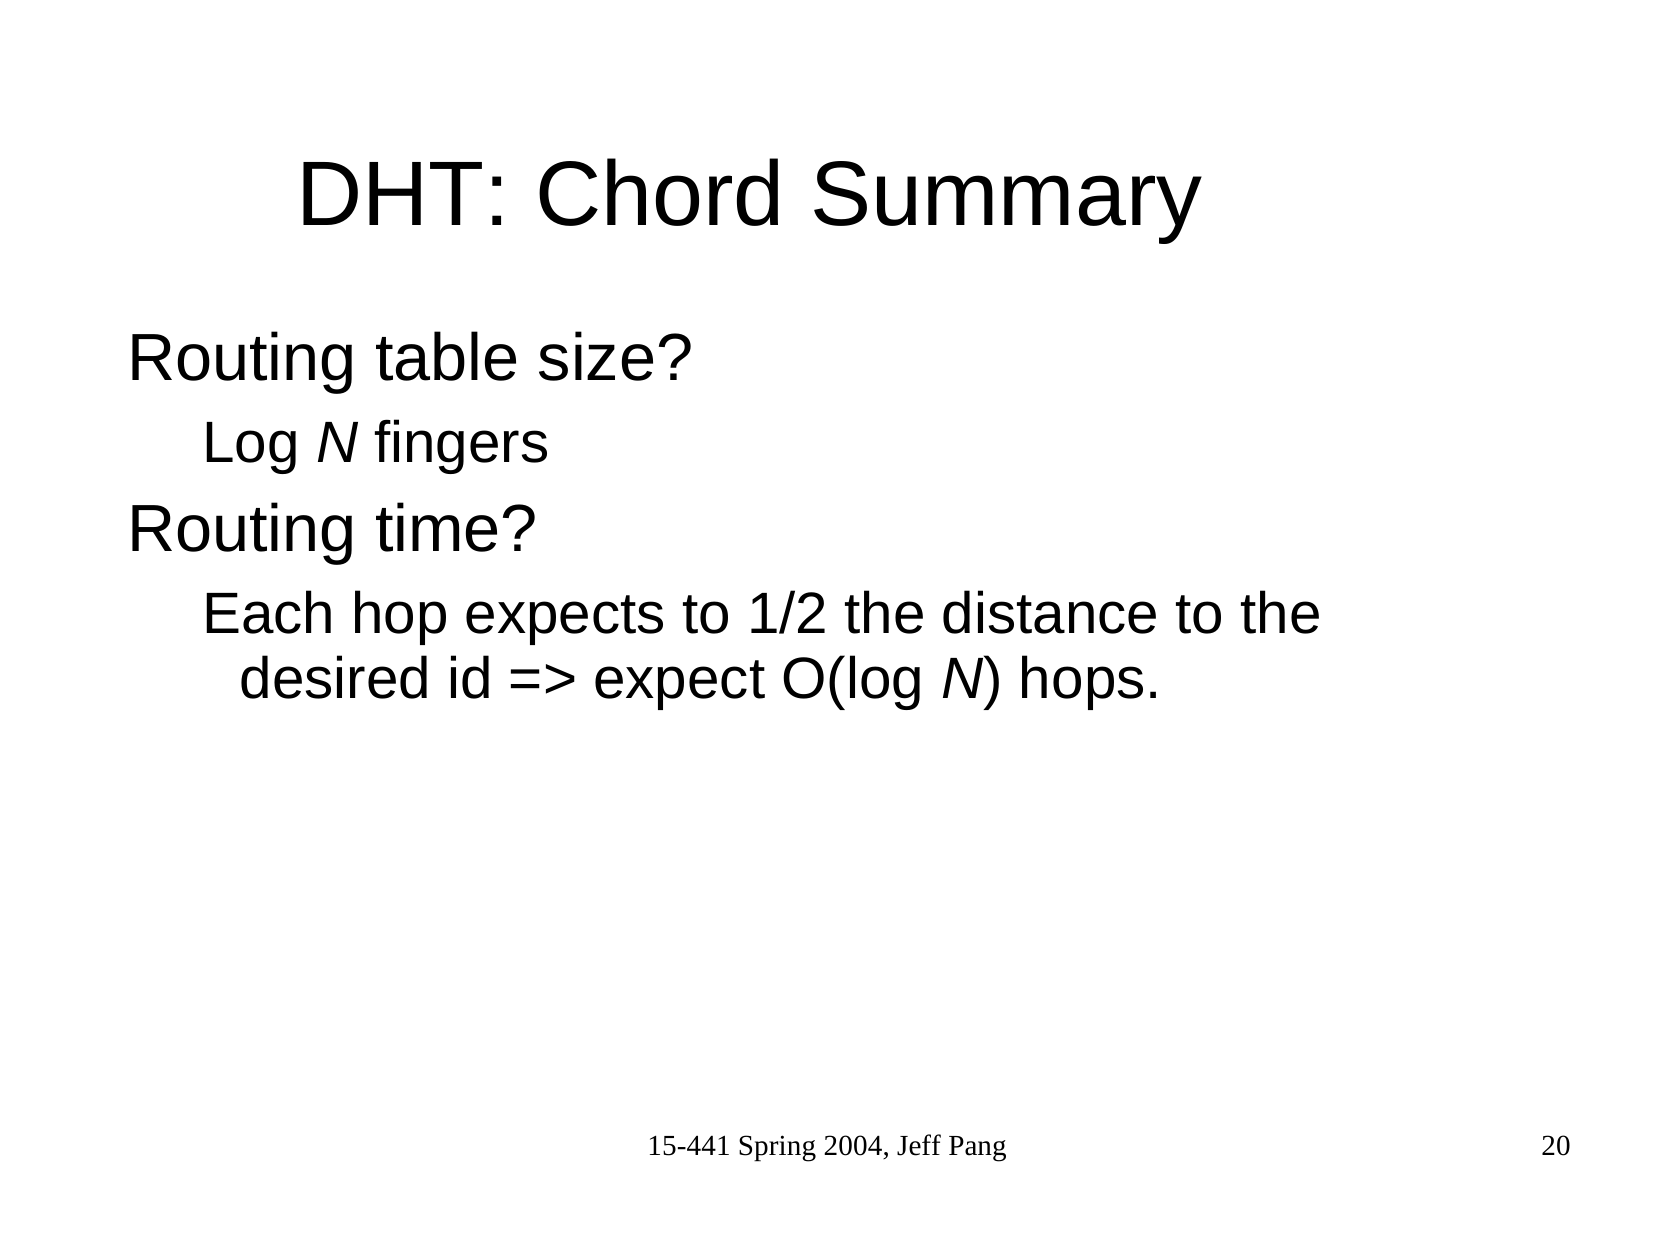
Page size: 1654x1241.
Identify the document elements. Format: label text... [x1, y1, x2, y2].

list Routing table size? Log N fingers Routing time? Each hop expects to 1/2 the distance to the desired id => expect O(log N) hops. [112, 312, 1388, 988]
title DHT: Chord Summary [112, 99, 1388, 288]
